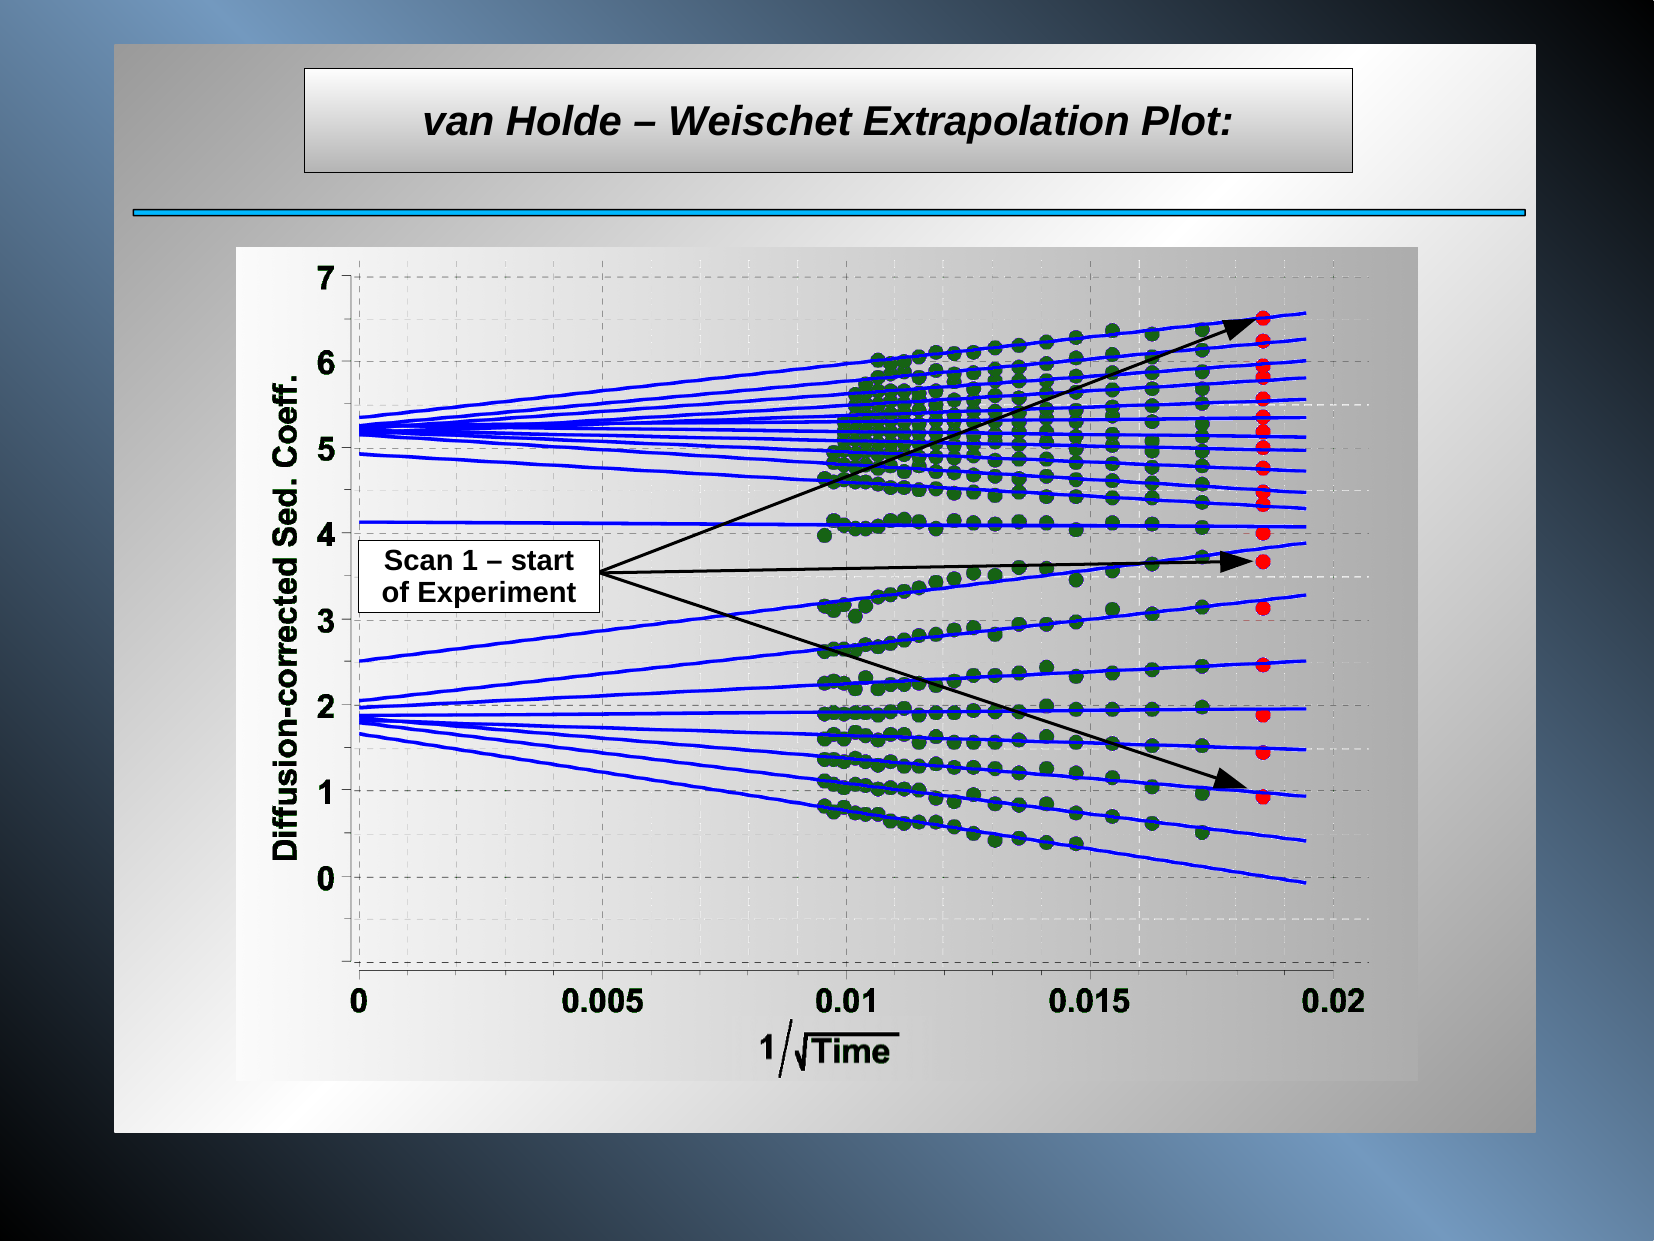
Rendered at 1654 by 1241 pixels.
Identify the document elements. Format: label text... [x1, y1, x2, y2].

text_box Scan 1 – start of Experiment [358, 540, 600, 613]
text_box [133, 209, 1526, 216]
picture [236, 247, 1418, 1081]
text_box van Holde – Weischet Extrapolation Plot: [304, 68, 1353, 173]
